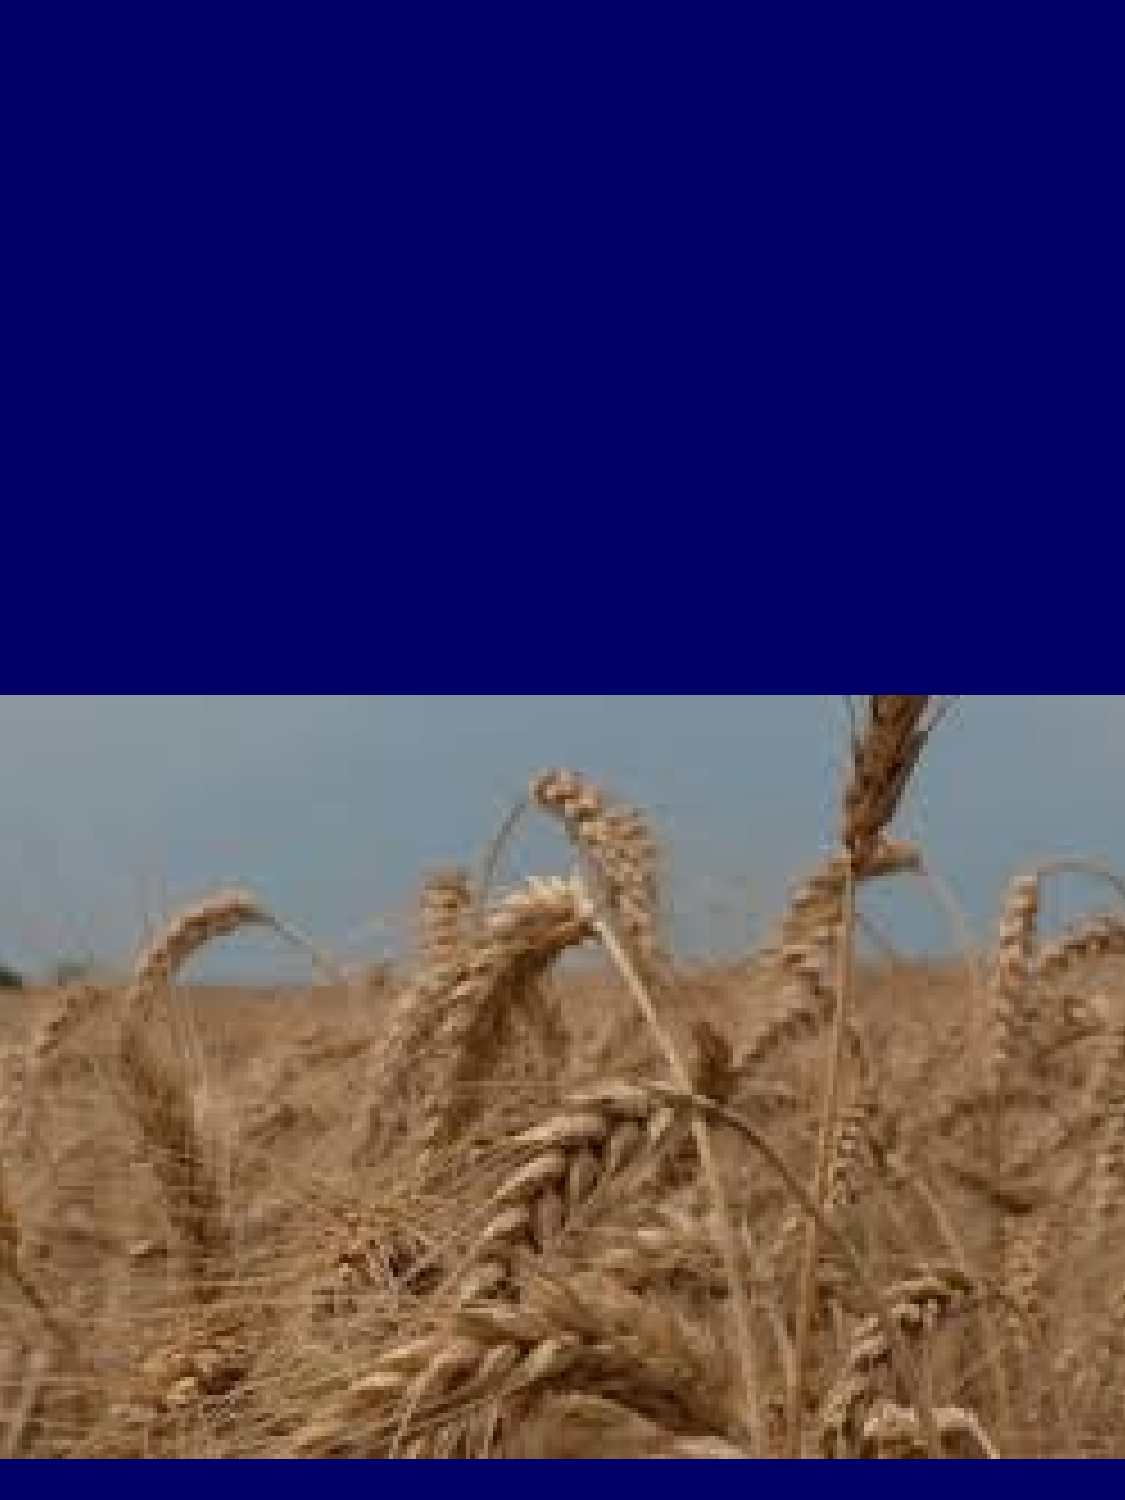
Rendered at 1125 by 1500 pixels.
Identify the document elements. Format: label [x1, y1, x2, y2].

picture [0, 695, 1125, 1459]
